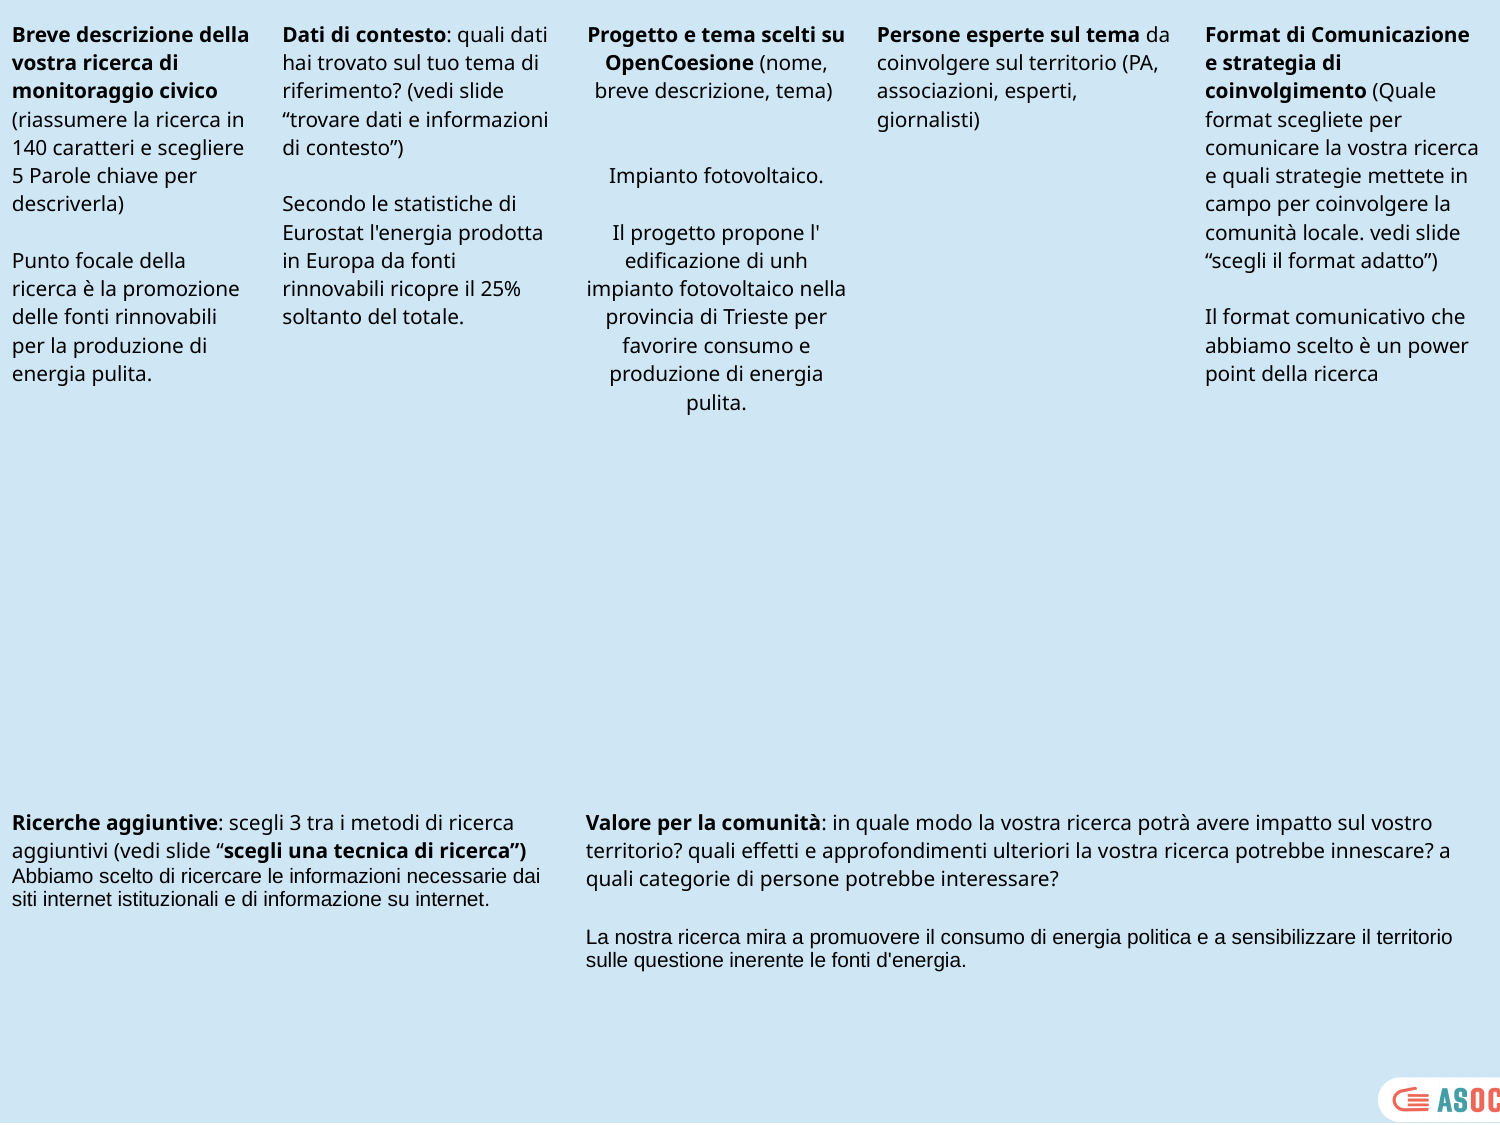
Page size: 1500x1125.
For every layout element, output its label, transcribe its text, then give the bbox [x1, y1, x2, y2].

table_header Persone esperte sul tema da coinvolgere sul territorio (PA, associazioni, esperti, giornalisti) [862, 0, 1190, 788]
table_header Breve descrizione della vostra ricerca di monitoraggio civico (riassumere la ricerca in 140 caratteri e scegliere 5 Parole chiave per descriverla) Punto focale della ricerca è la promozione delle fonti rinnovabili per la produzione di energia pulita. [0, 0, 267, 788]
table_header Progetto e tema scelti su OpenCoesione (nome, breve descrizione, tema) Impianto fotovoltaico. Il progetto propone l' edificazione di unh impianto fotovoltaico nella provincia di Trieste per favorire consumo e produzione di energia pulita. [571, 0, 862, 788]
picture [1376, 1075, 1500, 1124]
table_cell Ricerche aggiuntive: scegli 3 tra i metodi di ricerca aggiuntivi (vedi slide “scegli una tecnica di ricerca”) Abbiamo scelto di ricercare le informazioni necessarie dai siti internet istituzionali e di informazione su internet. [0, 788, 571, 1123]
table_header Dati di contesto: quali dati hai trovato sul tuo tema di riferimento? (vedi slide “trovare dati e informazioni di contesto”) Secondo le statistiche di Eurostat l'energia prodotta in Europa da fonti rinnovabili ricopre il 25% soltanto del totale. [267, 0, 571, 788]
table_cell Valore per la comunità: in quale modo la vostra ricerca potrà avere impatto sul vostro territorio? quali effetti e approfondimenti ulteriori la vostra ricerca potrebbe innescare? a quali categorie di persone potrebbe interessare? La nostra ricerca mira a promuovere il consumo di energia politica e a sensibilizzare il territorio sulle questione inerente le fonti d'energia. [571, 788, 1500, 1123]
table_header Format di Comunicazione e strategia di coinvolgimento (Quale format scegliete per comunicare la vostra ricerca e quali strategie mettete in campo per coinvolgere la comunità locale. vedi slide “scegli il format adatto”) Il format comunicativo che abbiamo scelto è un power point della ricerca [1190, 0, 1500, 788]
